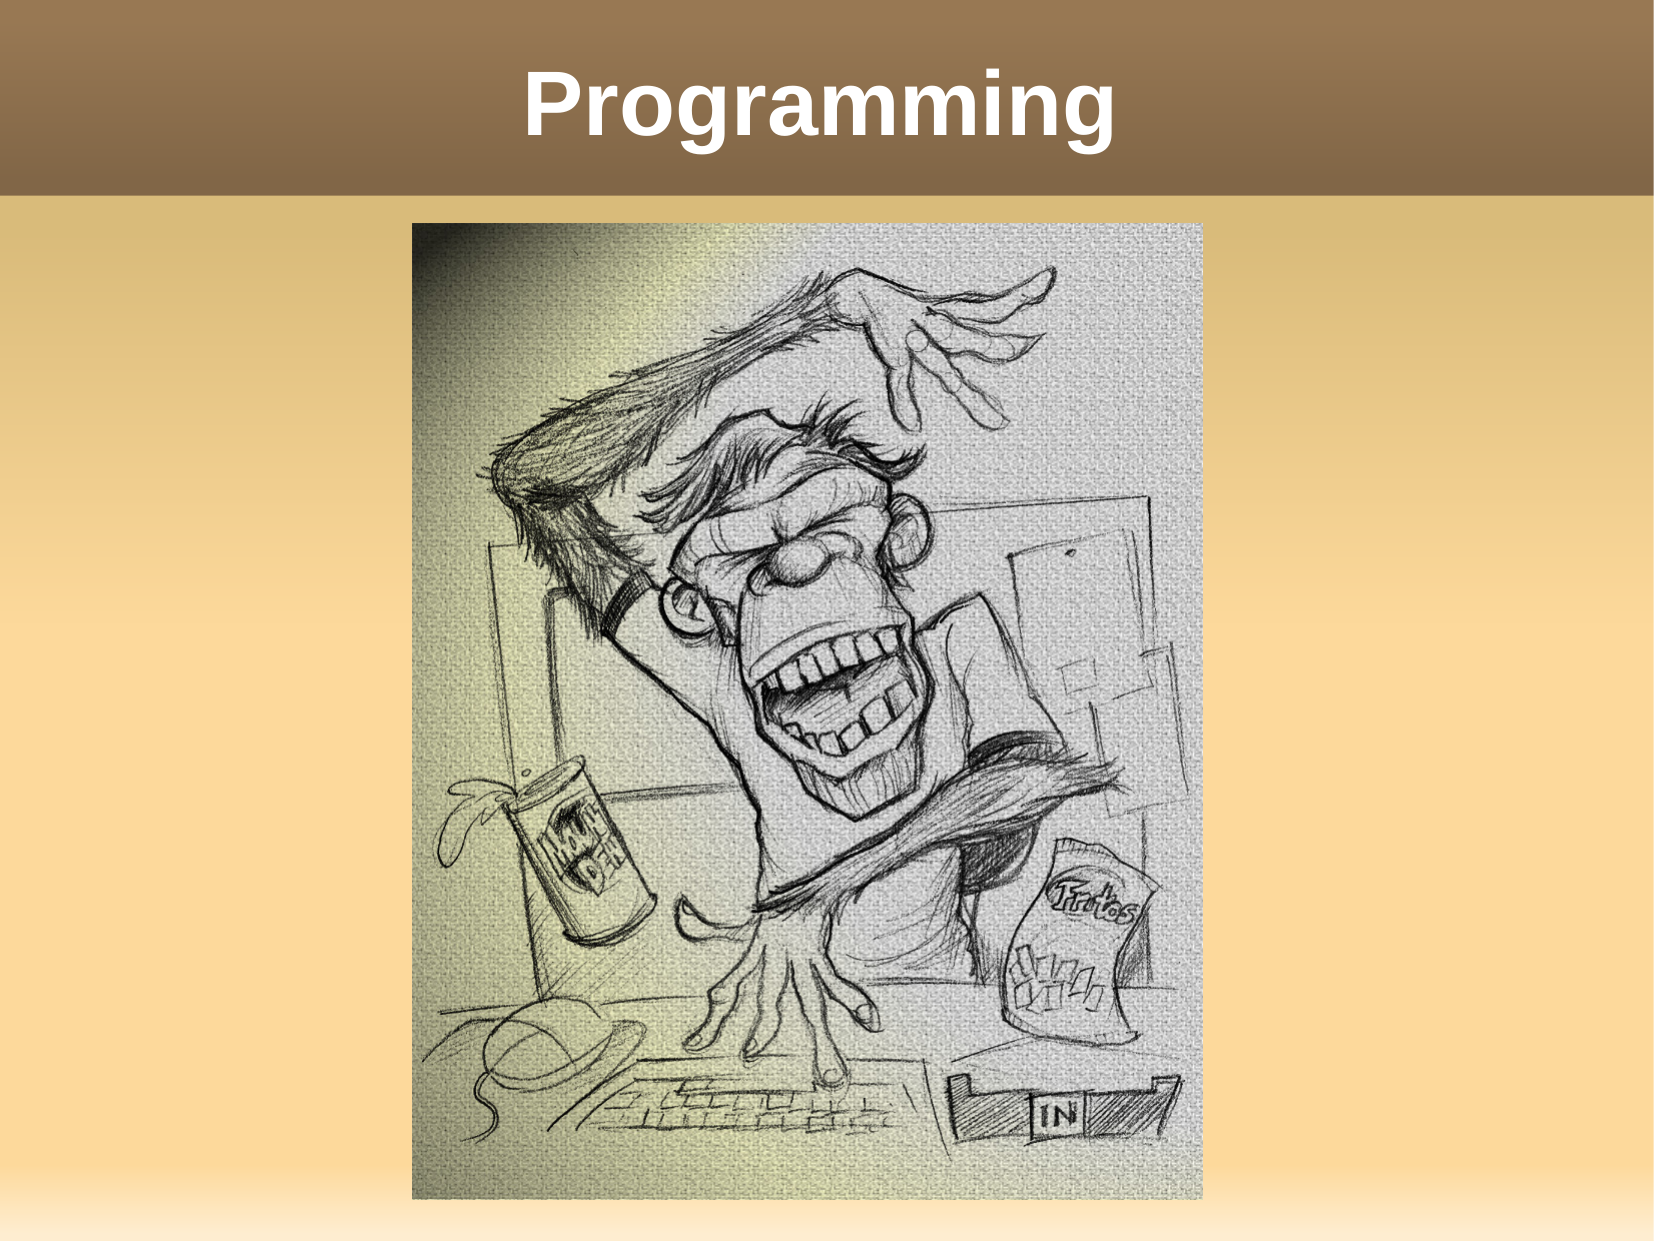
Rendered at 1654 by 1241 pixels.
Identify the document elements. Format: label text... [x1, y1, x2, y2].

picture [0, 0, 1654, 1241]
title Programming [76, 0, 1565, 208]
